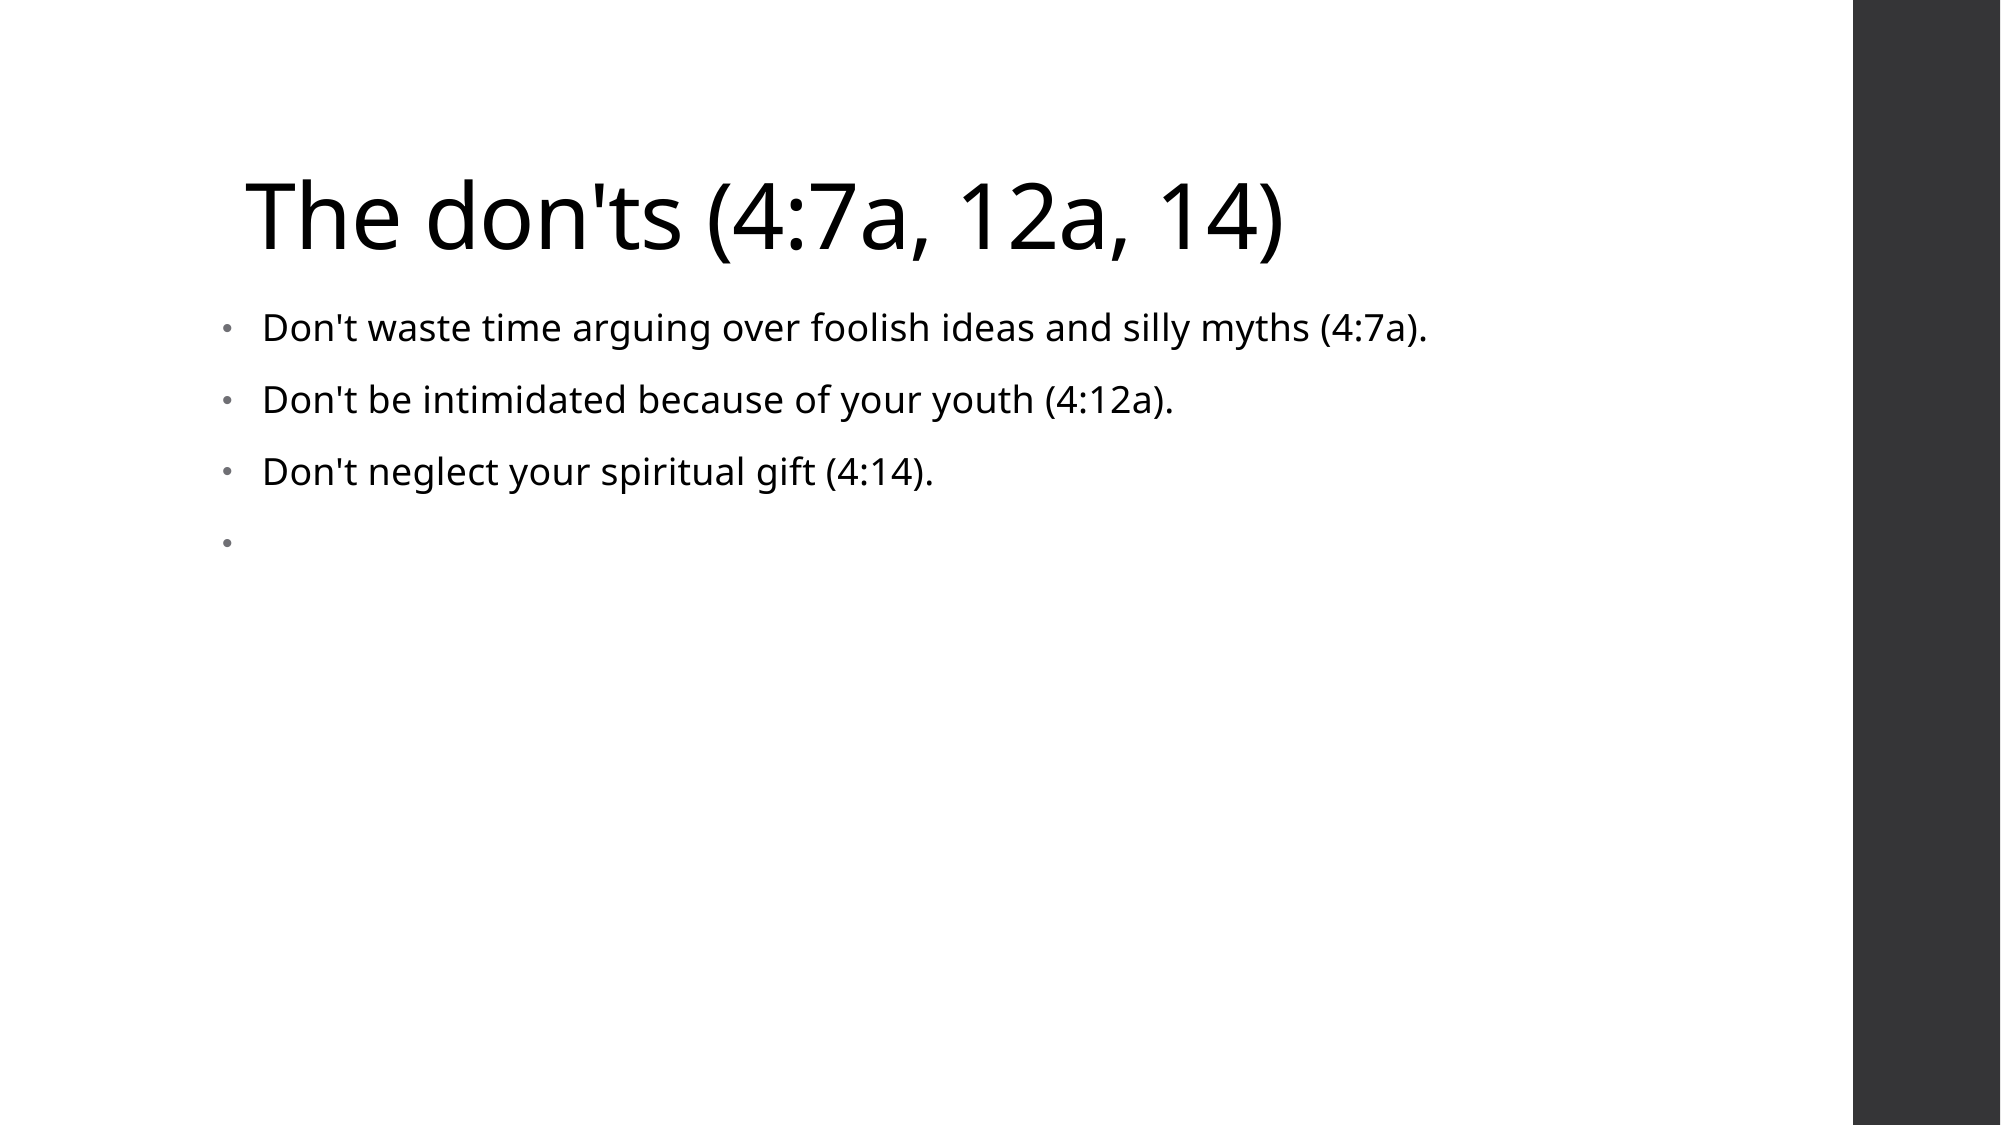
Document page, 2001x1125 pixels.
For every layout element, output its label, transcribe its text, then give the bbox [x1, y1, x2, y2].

list Don't waste time arguing over foolish ideas and silly myths (4:7a). Don't be intimidated because of your youth (4:12a). Don't neglect your spiritual gift (4:14). [206, 299, 1617, 1014]
title The don'ts (4:7a, 12a, 14) [206, 60, 1797, 278]
